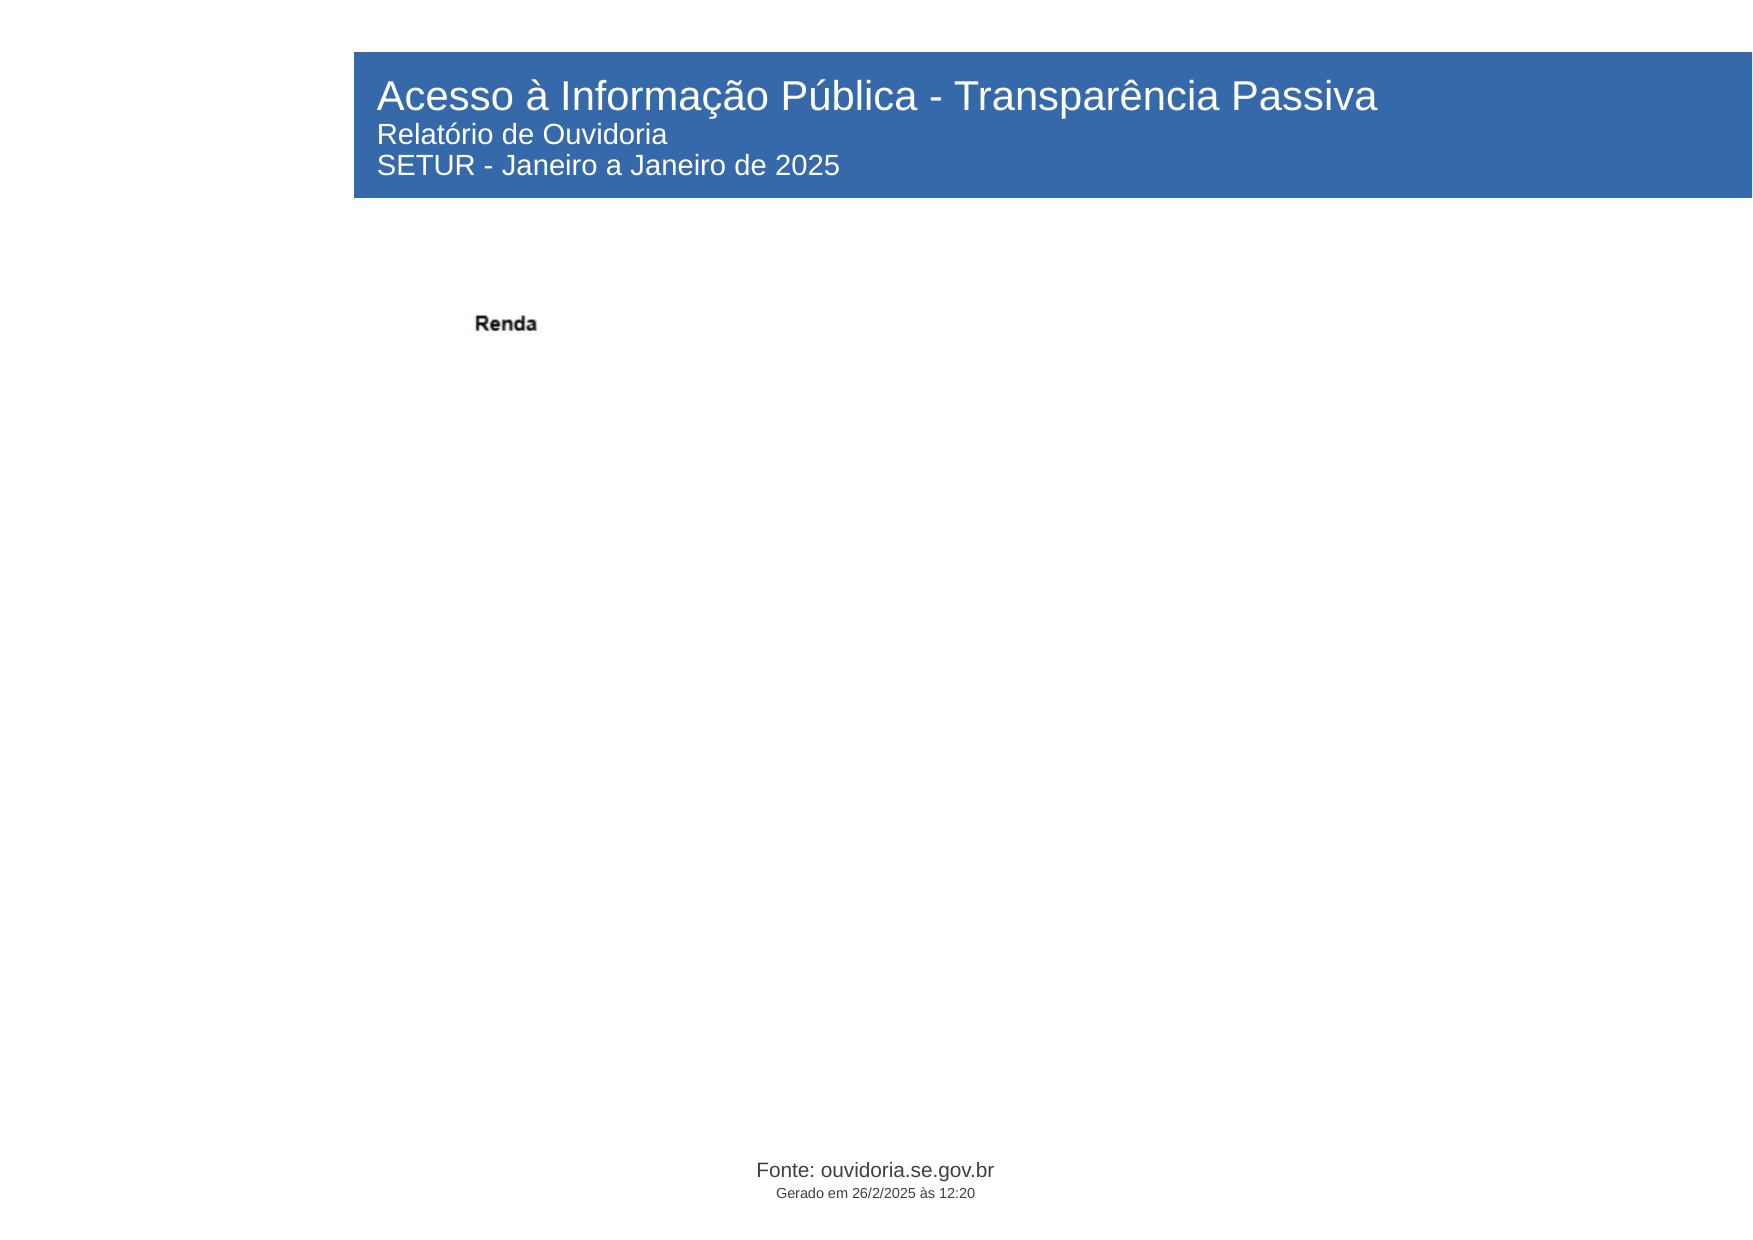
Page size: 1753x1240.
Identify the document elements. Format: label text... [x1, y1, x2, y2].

text_box [227, 211, 1527, 1028]
text_box Fonte: ouvidoria.se.gov.br Gerado em 26/2/2025 às 12:20 [756, 1158, 1023, 1208]
text_box Acesso à Informação Pública - Transparência Passiva Relatório de Ouvidoria SETUR - Janeiro a Janeiro de 2025 [376, 72, 1403, 186]
text_box [354, 52, 1752, 198]
